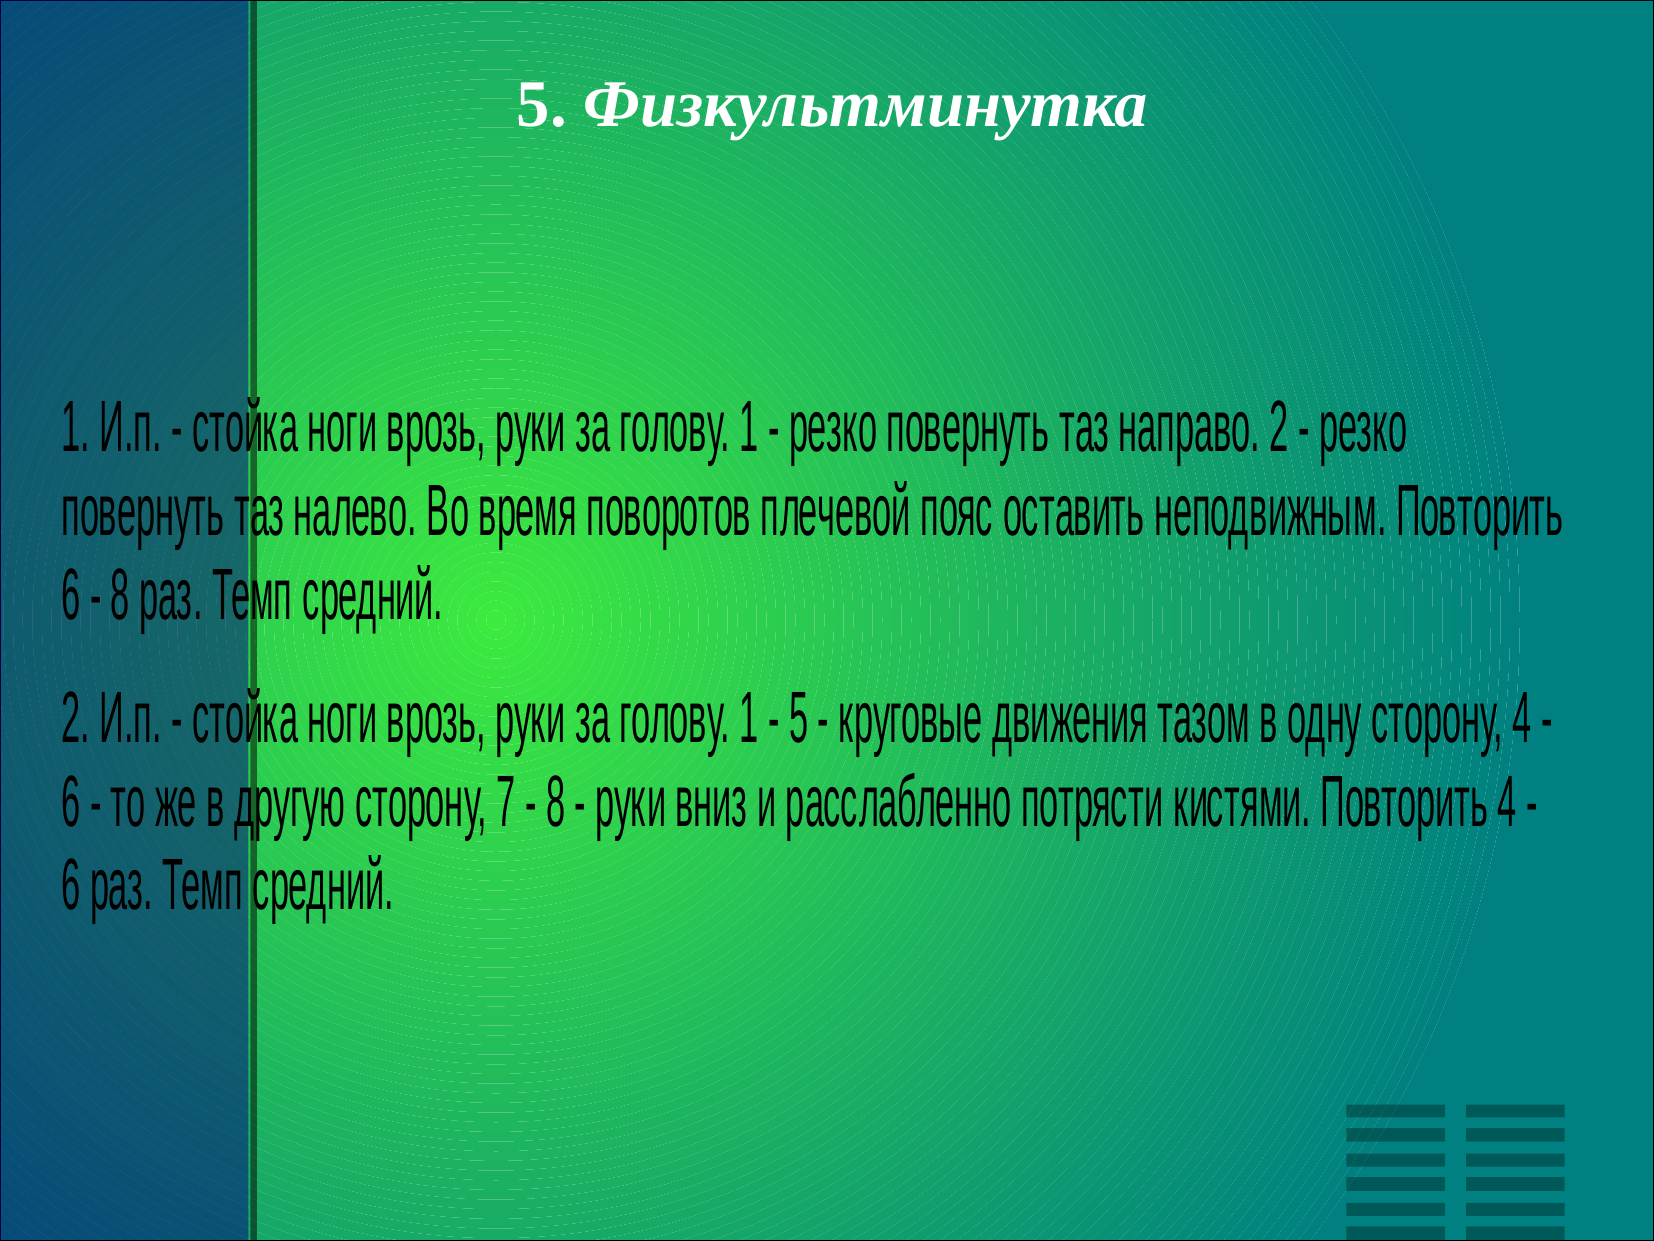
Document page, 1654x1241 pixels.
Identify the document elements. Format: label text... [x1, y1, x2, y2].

chart [59, 383, 1565, 945]
text_box 5. Физкультминутка [501, 59, 1164, 148]
